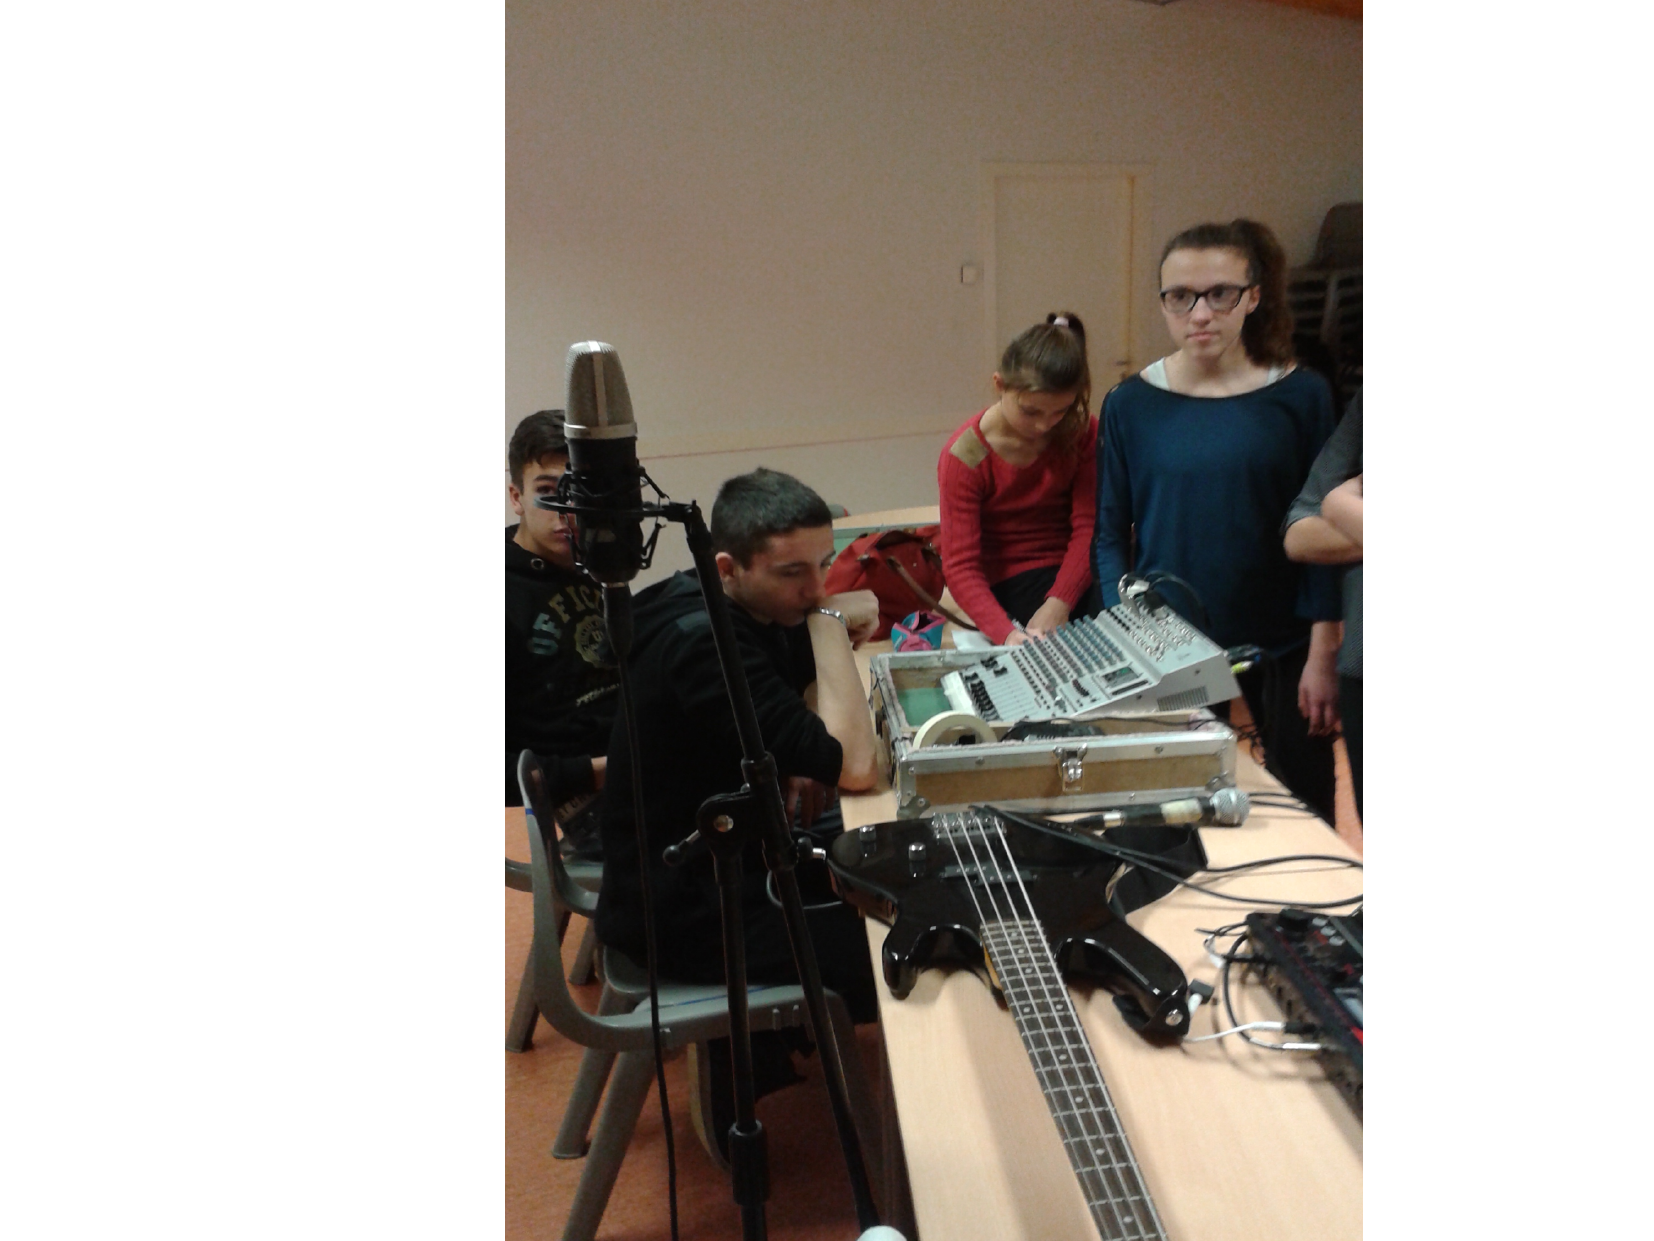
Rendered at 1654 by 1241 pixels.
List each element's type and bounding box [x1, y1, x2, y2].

picture [504, 0, 1363, 1241]
